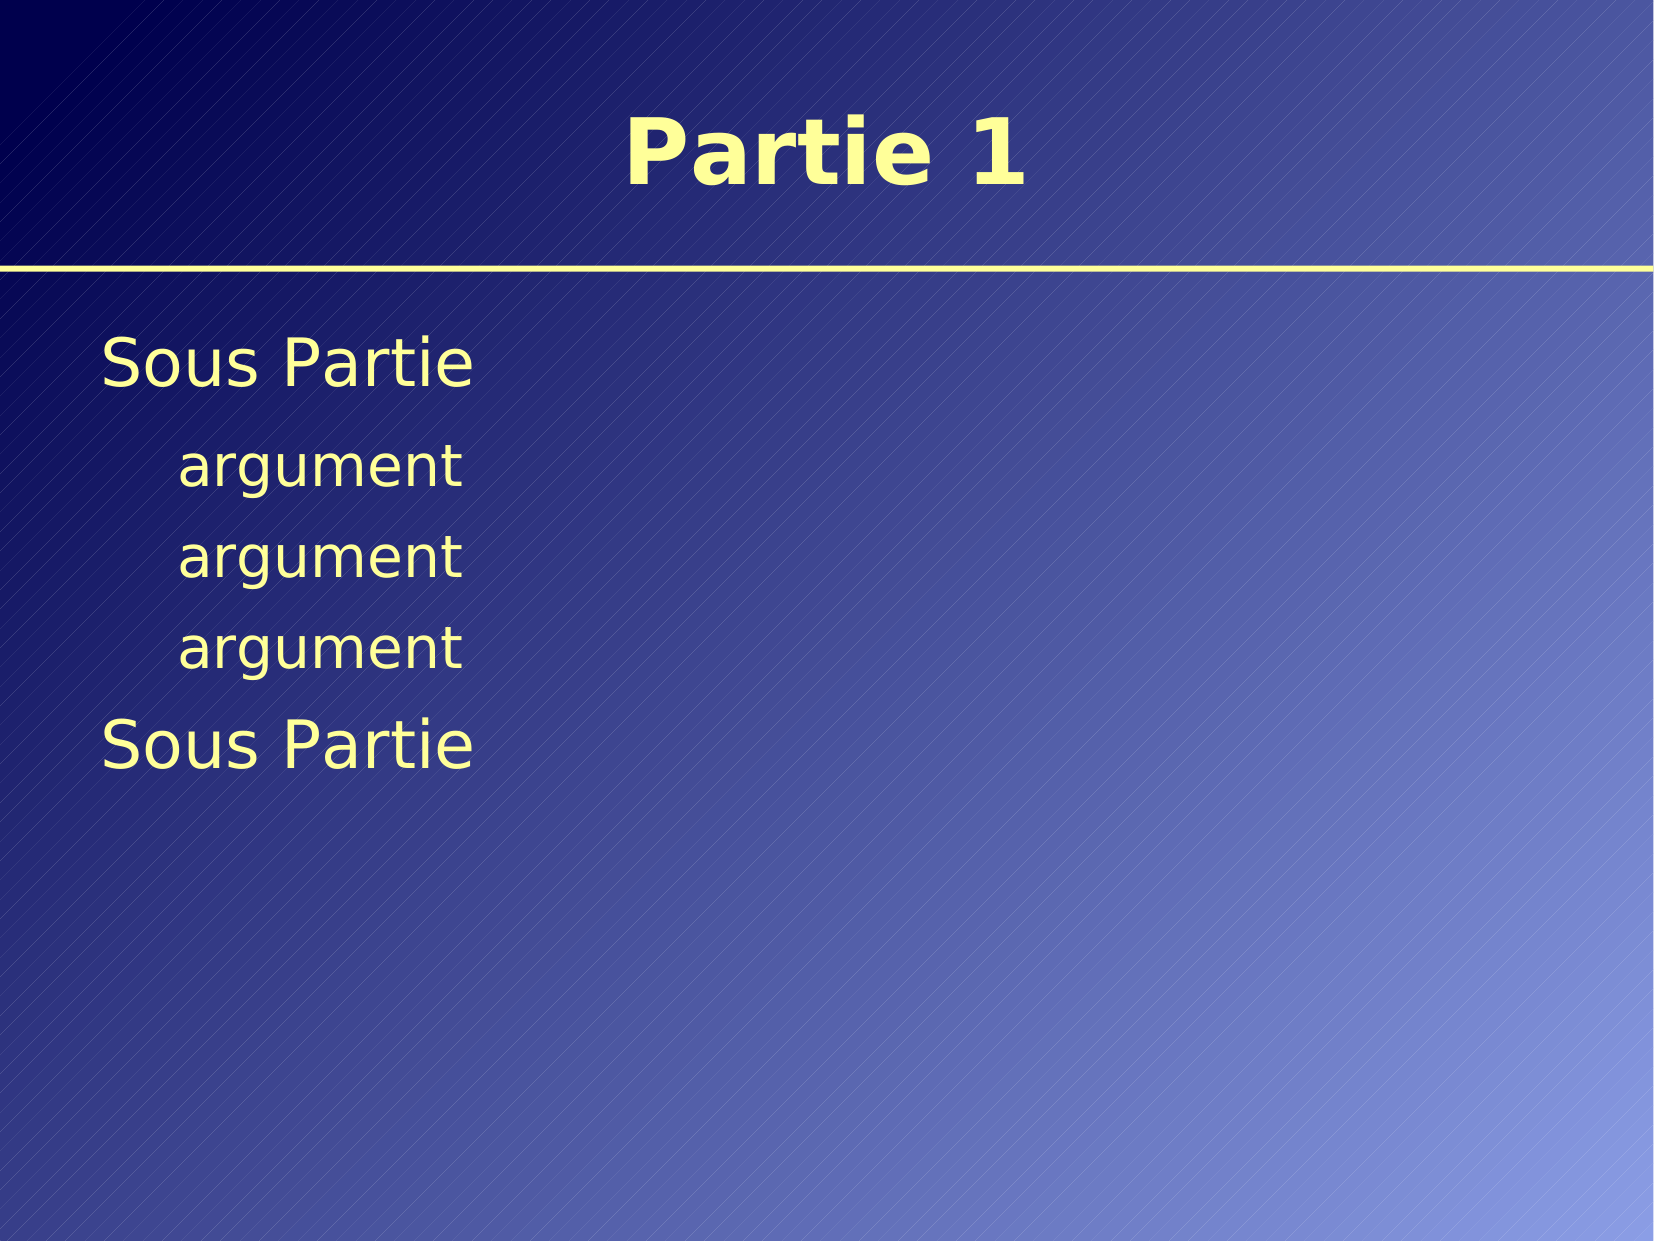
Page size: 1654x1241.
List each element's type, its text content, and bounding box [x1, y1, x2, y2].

list Sous Partie argument argument argument Sous Partie [82, 324, 1571, 1109]
title Partie 1 [82, 49, 1571, 257]
